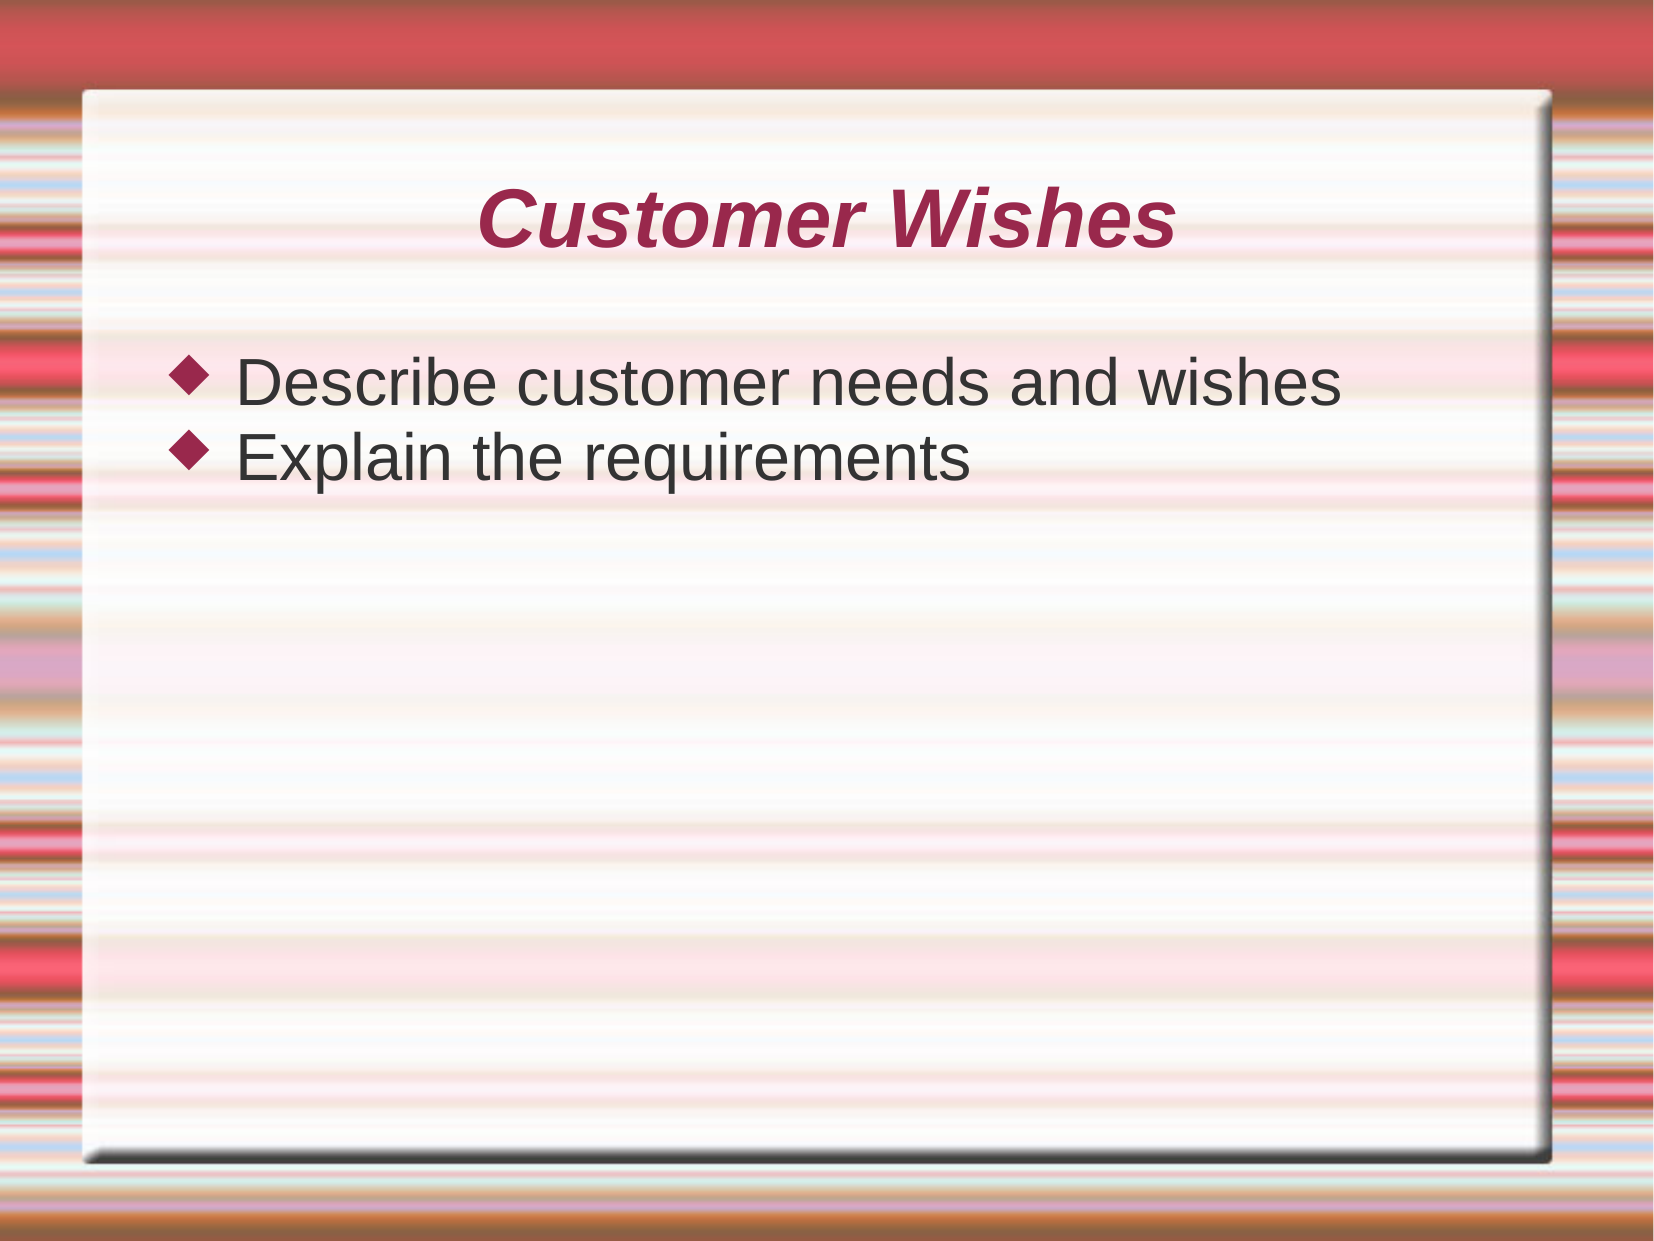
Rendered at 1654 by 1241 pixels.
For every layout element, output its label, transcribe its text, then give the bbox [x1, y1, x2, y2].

list Describe customer needs and wishes Explain the requirements [152, 344, 1534, 1127]
picture [0, 0, 1654, 1241]
title Customer Wishes [121, 114, 1534, 322]
